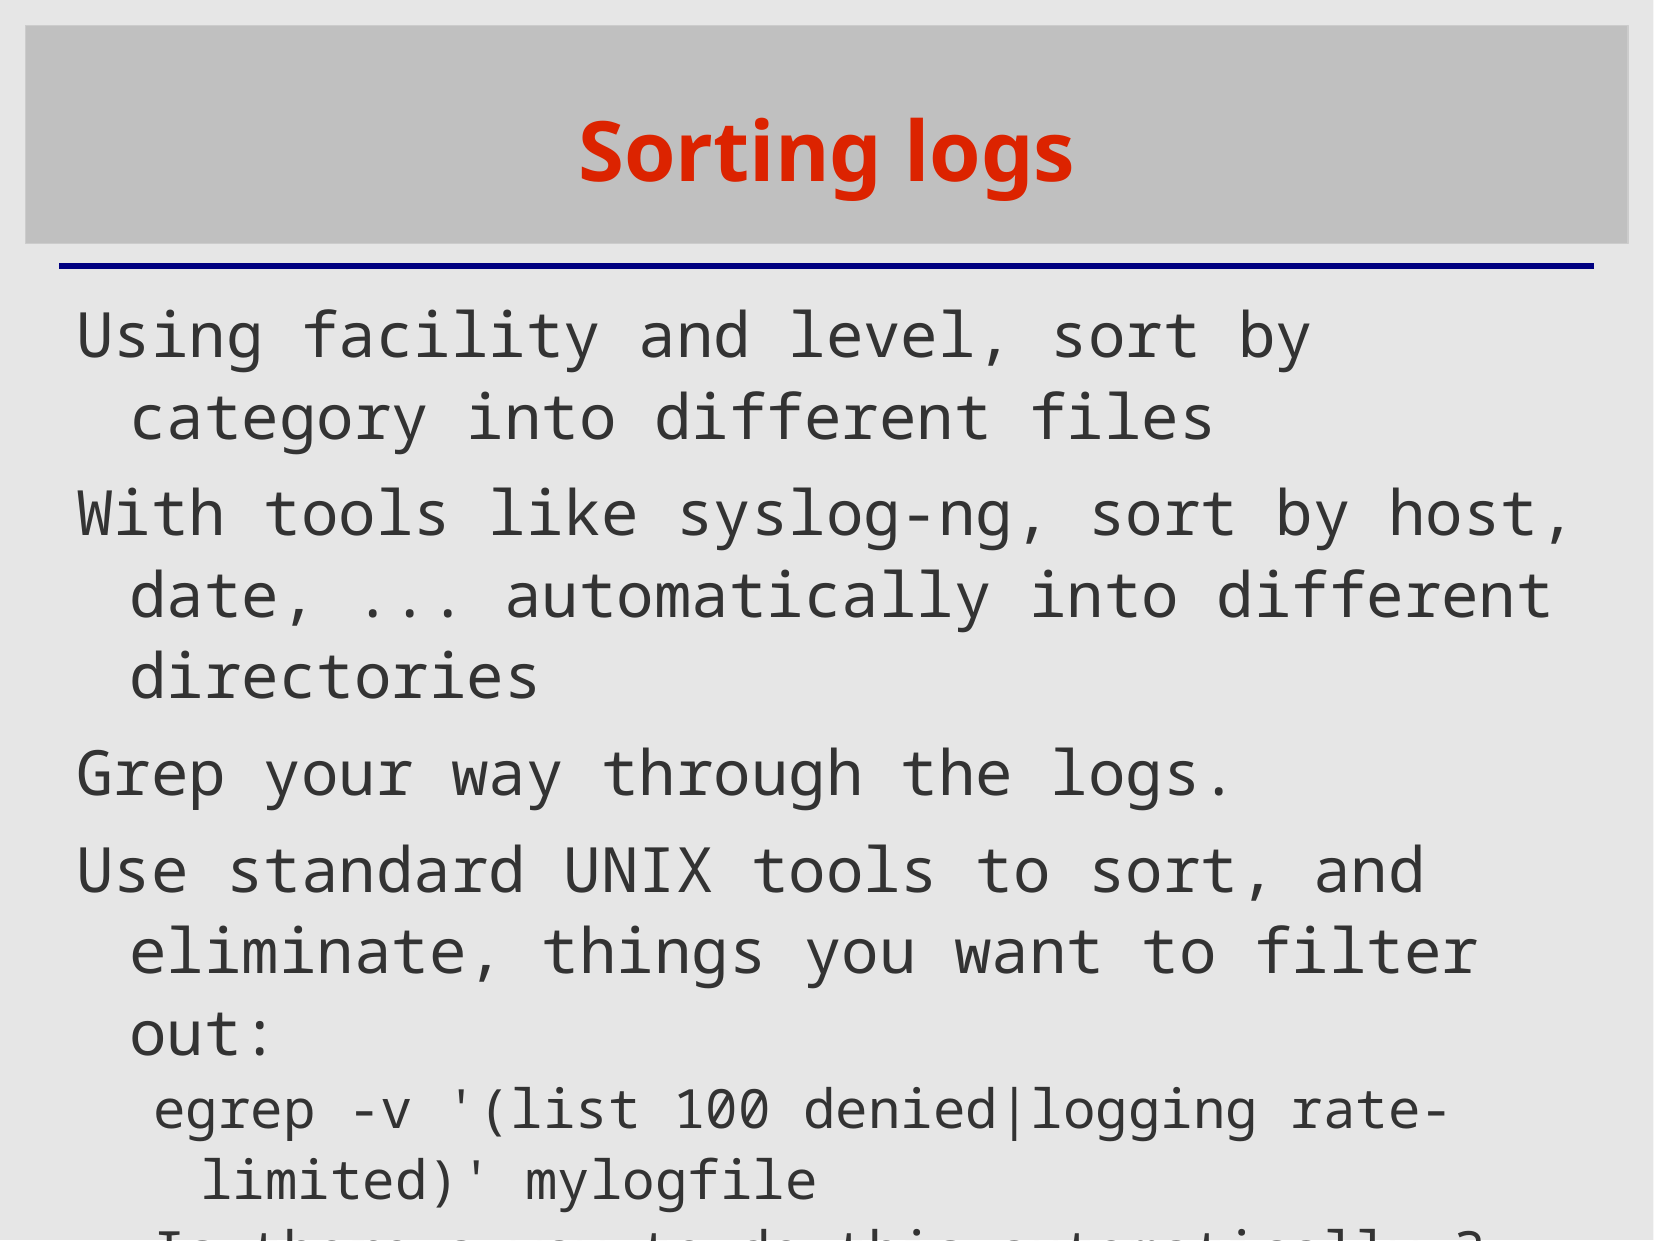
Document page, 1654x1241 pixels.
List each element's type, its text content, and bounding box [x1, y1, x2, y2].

list Using facility and level, sort by category into different files With tools like syslog-ng, sort by host, date, ... automatically into different directories Grep your way through the logs. Use standard UNIX tools to sort, and eliminate, things you want to filter out: egrep -v '(list 100 denied|logging rate-limited)' mylogfile Is there a way to do this automatically ? [59, 292, 1594, 1130]
title Sorting logs [121, 53, 1534, 246]
